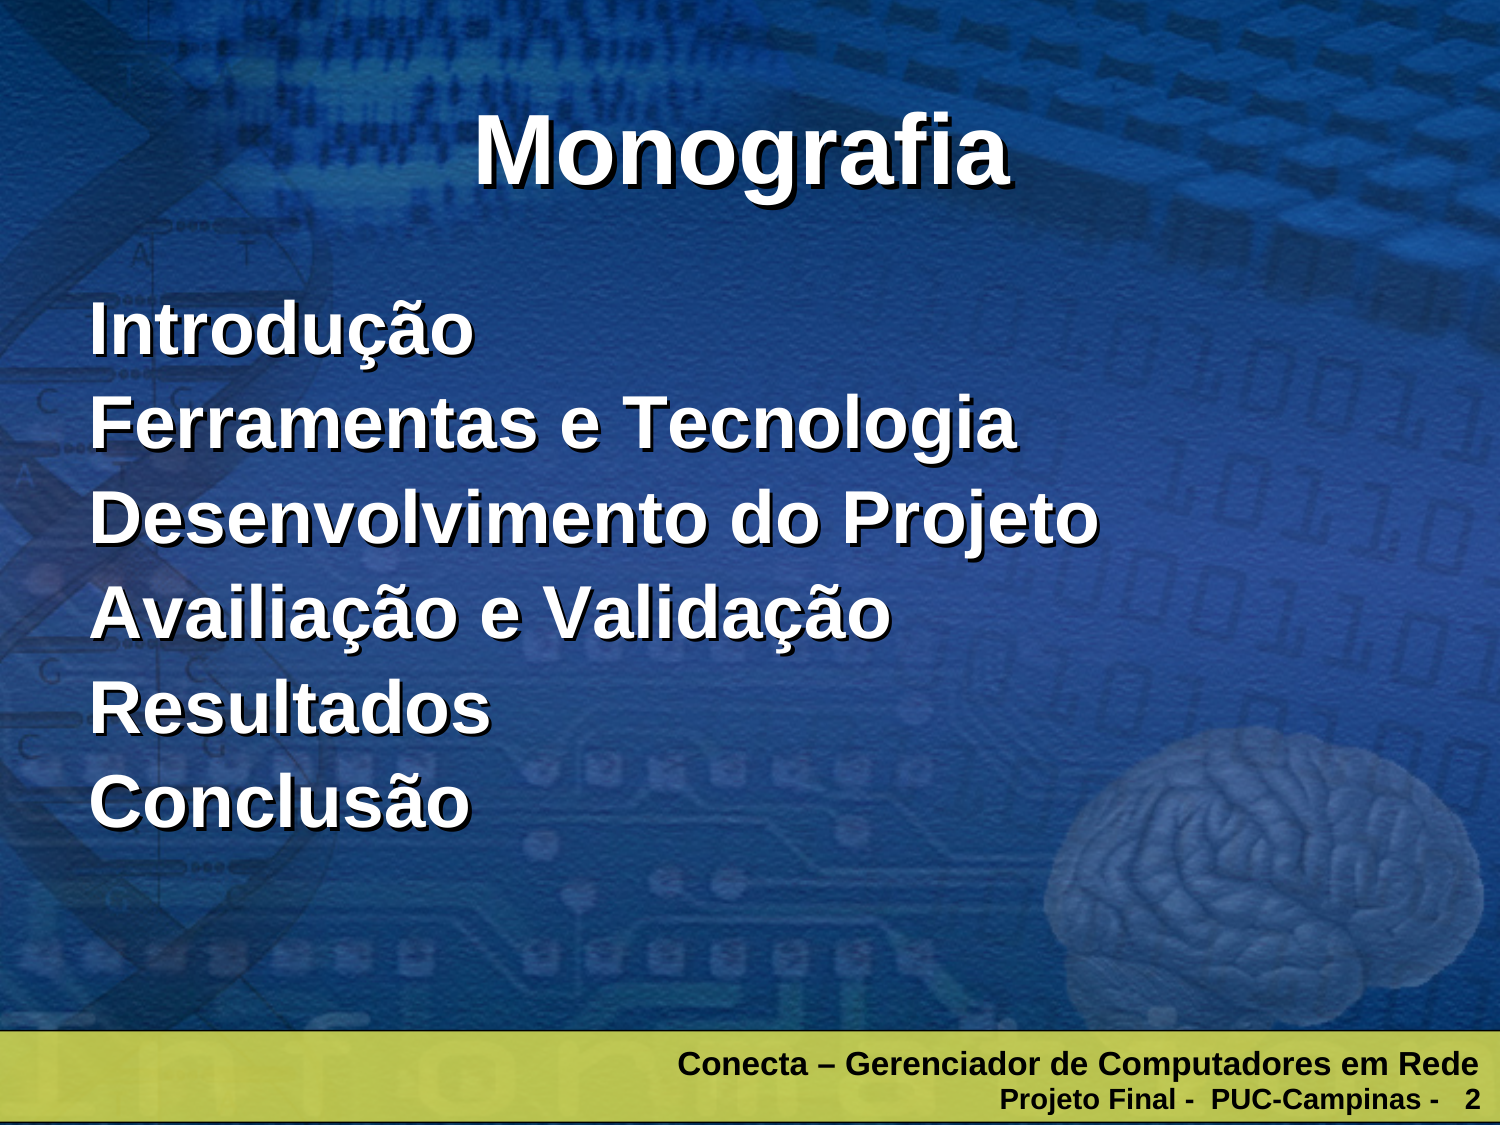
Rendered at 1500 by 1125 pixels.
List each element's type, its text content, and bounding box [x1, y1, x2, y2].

list Introdução Ferramentas e Tecnologia Desenvolvimento do Projeto Availiação e Validação Resultados Conclusão [88, 291, 1477, 1004]
picture [0, 0, 1500, 1029]
title Monografia [472, 88, 1211, 219]
